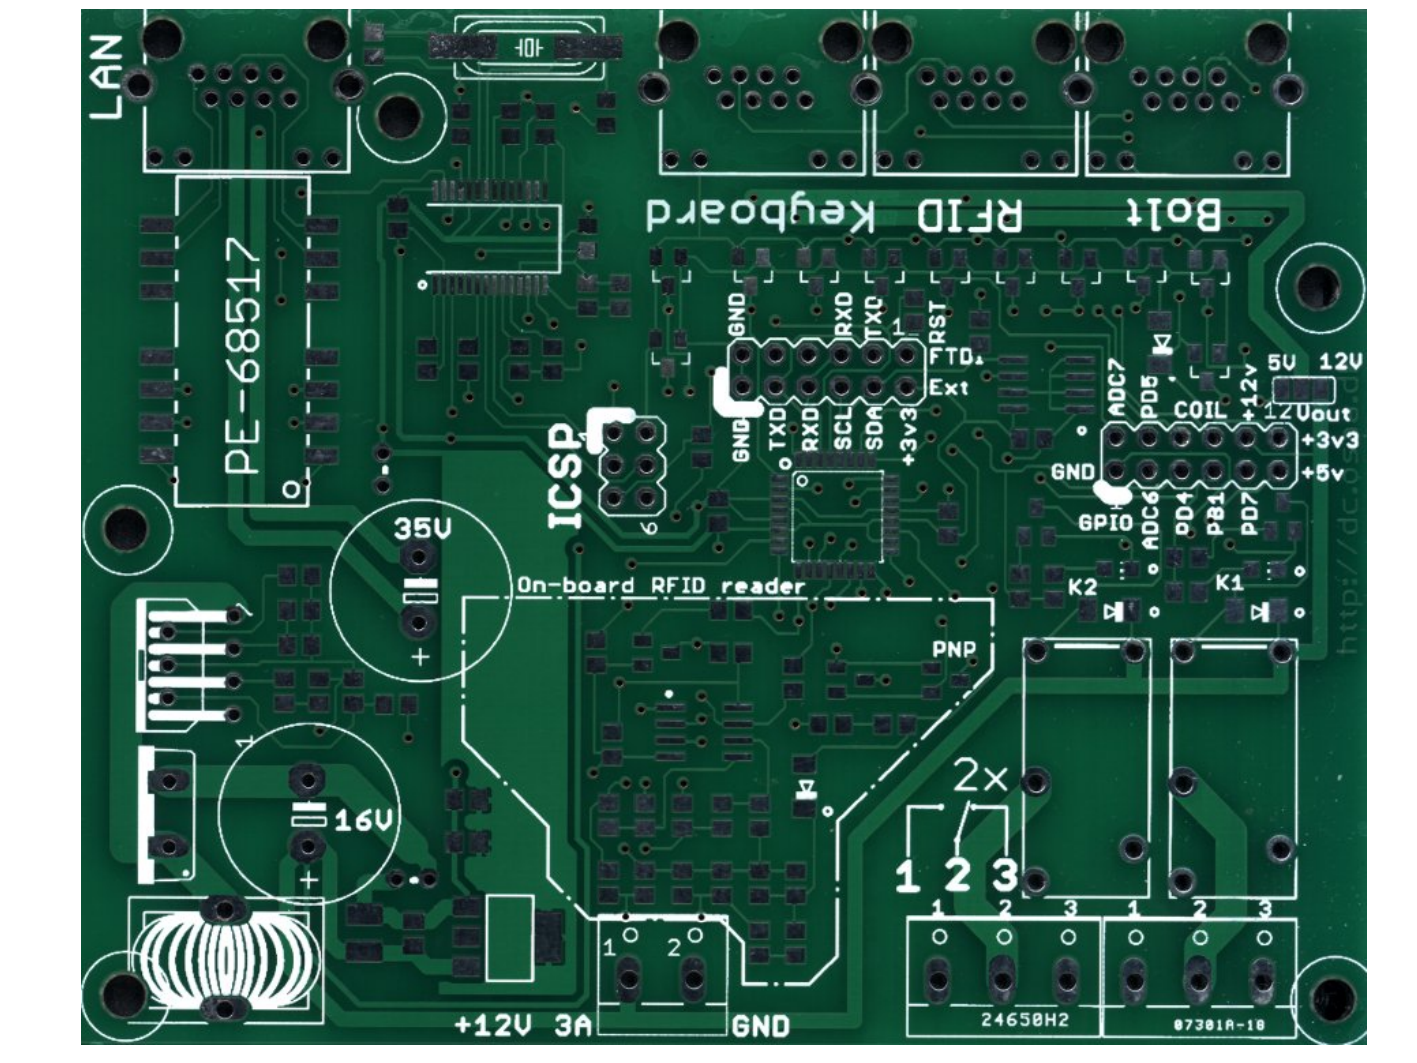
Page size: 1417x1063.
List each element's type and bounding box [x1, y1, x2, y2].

picture [81, 9, 1367, 1045]
